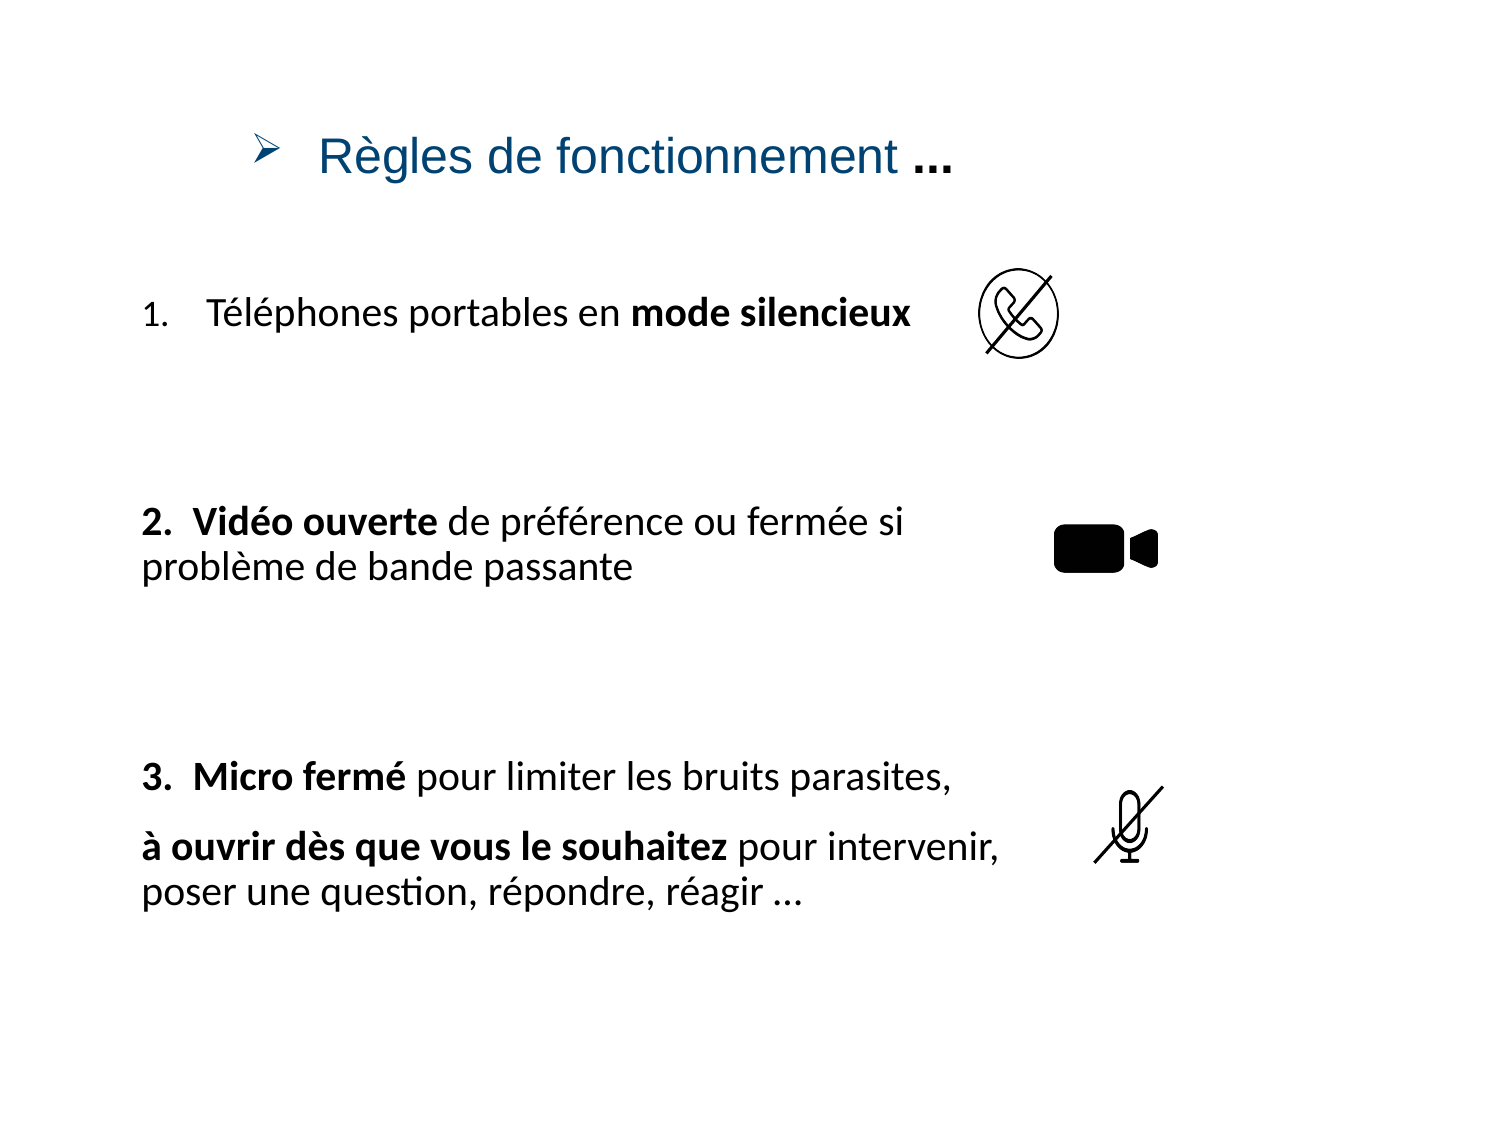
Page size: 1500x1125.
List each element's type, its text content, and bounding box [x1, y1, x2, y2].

picture [978, 268, 1059, 359]
text_box Téléphones portables en mode silencieux 2. Vidéo ouverte de préférence ou fermée si problème de bande passante 3. Micro fermé pour limiter les bruits parasites, à ouvrir dès que vous le souhaitez pour intervenir, poser une question, répondre, réagir … [126, 275, 1055, 668]
picture [1101, 790, 1156, 852]
picture [1101, 796, 1158, 863]
text_box Règles de fonctionnement ... [235, 108, 1183, 234]
picture [1054, 507, 1158, 590]
